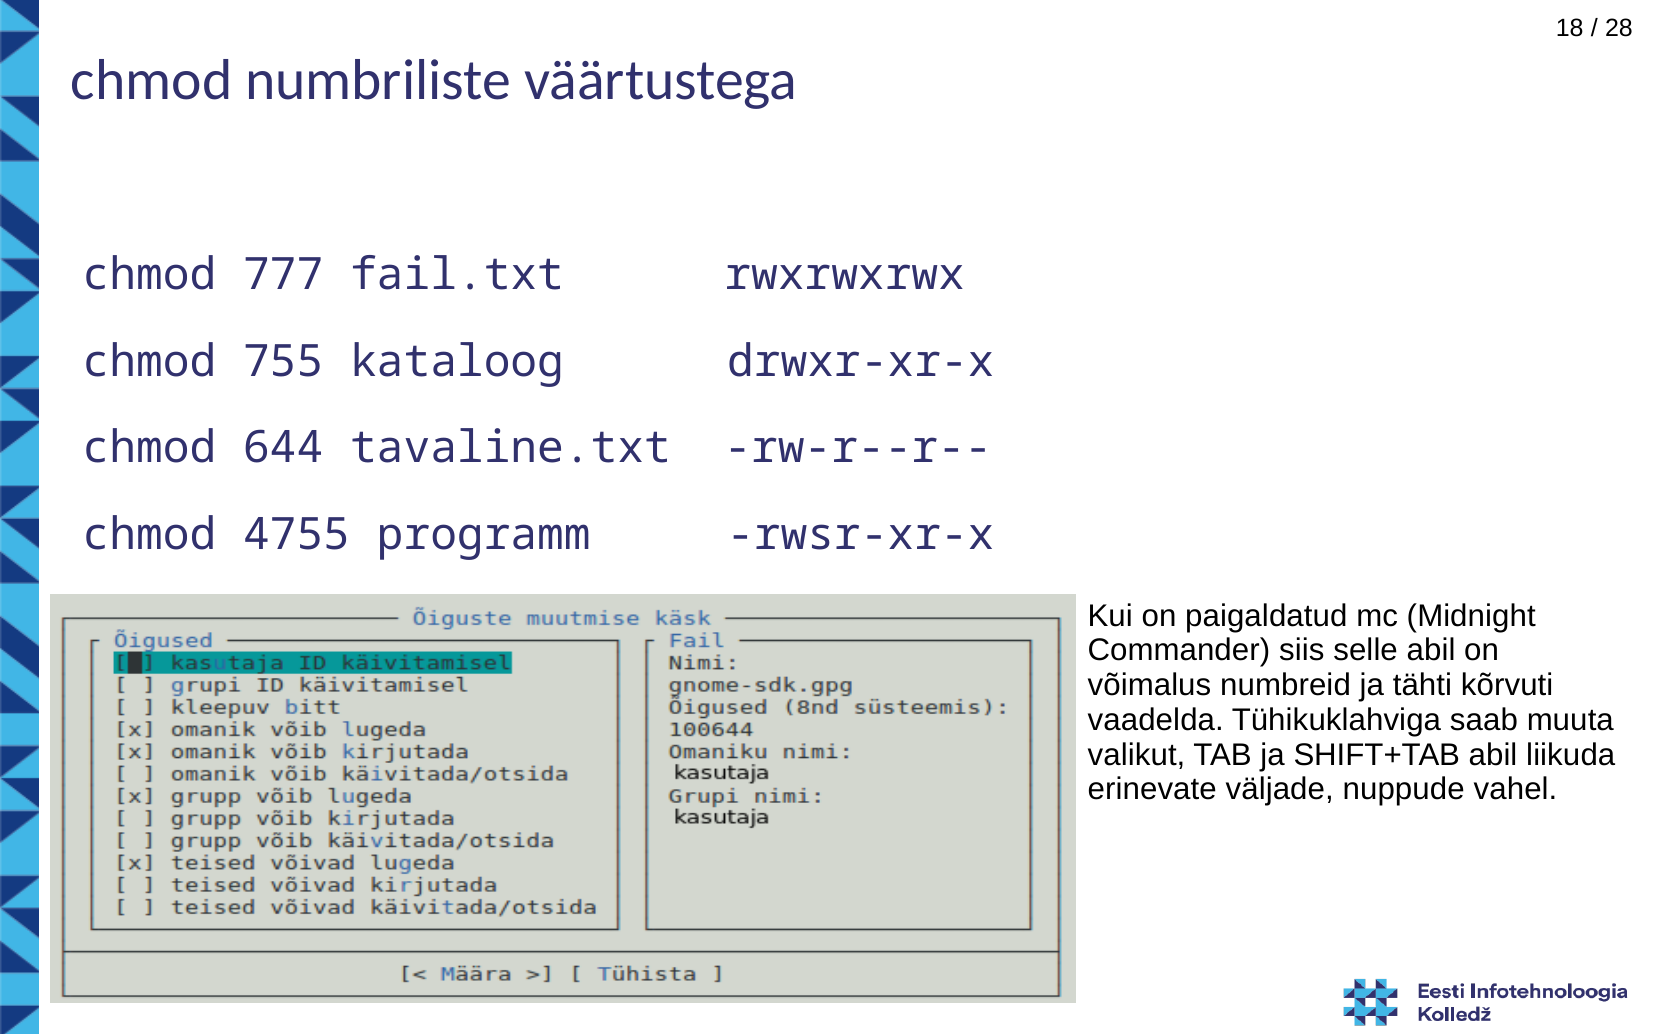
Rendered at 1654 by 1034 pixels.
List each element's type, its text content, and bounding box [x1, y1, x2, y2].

picture [50, 594, 1076, 1003]
list chmod 777 fail.txt rwxrwxrwx chmod 755 kataloog drwxr-xr-x chmod 644 tavaline.txt -rw-r--r-- chmod 4755 programm -rwsr-xr-x [82, 241, 1538, 566]
text_box Kui on paigaldatud mc (Midnight Commander) siis selle abil on võimalus numbreid ja tähti kõrvuti vaadelda. Tühikuklahviga saab muuta valikut, TAB ja SHIFT+TAB abil liikuda erinevate väljade, nuppude vahel. [1072, 590, 1646, 1018]
title chmod numbriliste väärtustega [70, 41, 1630, 130]
